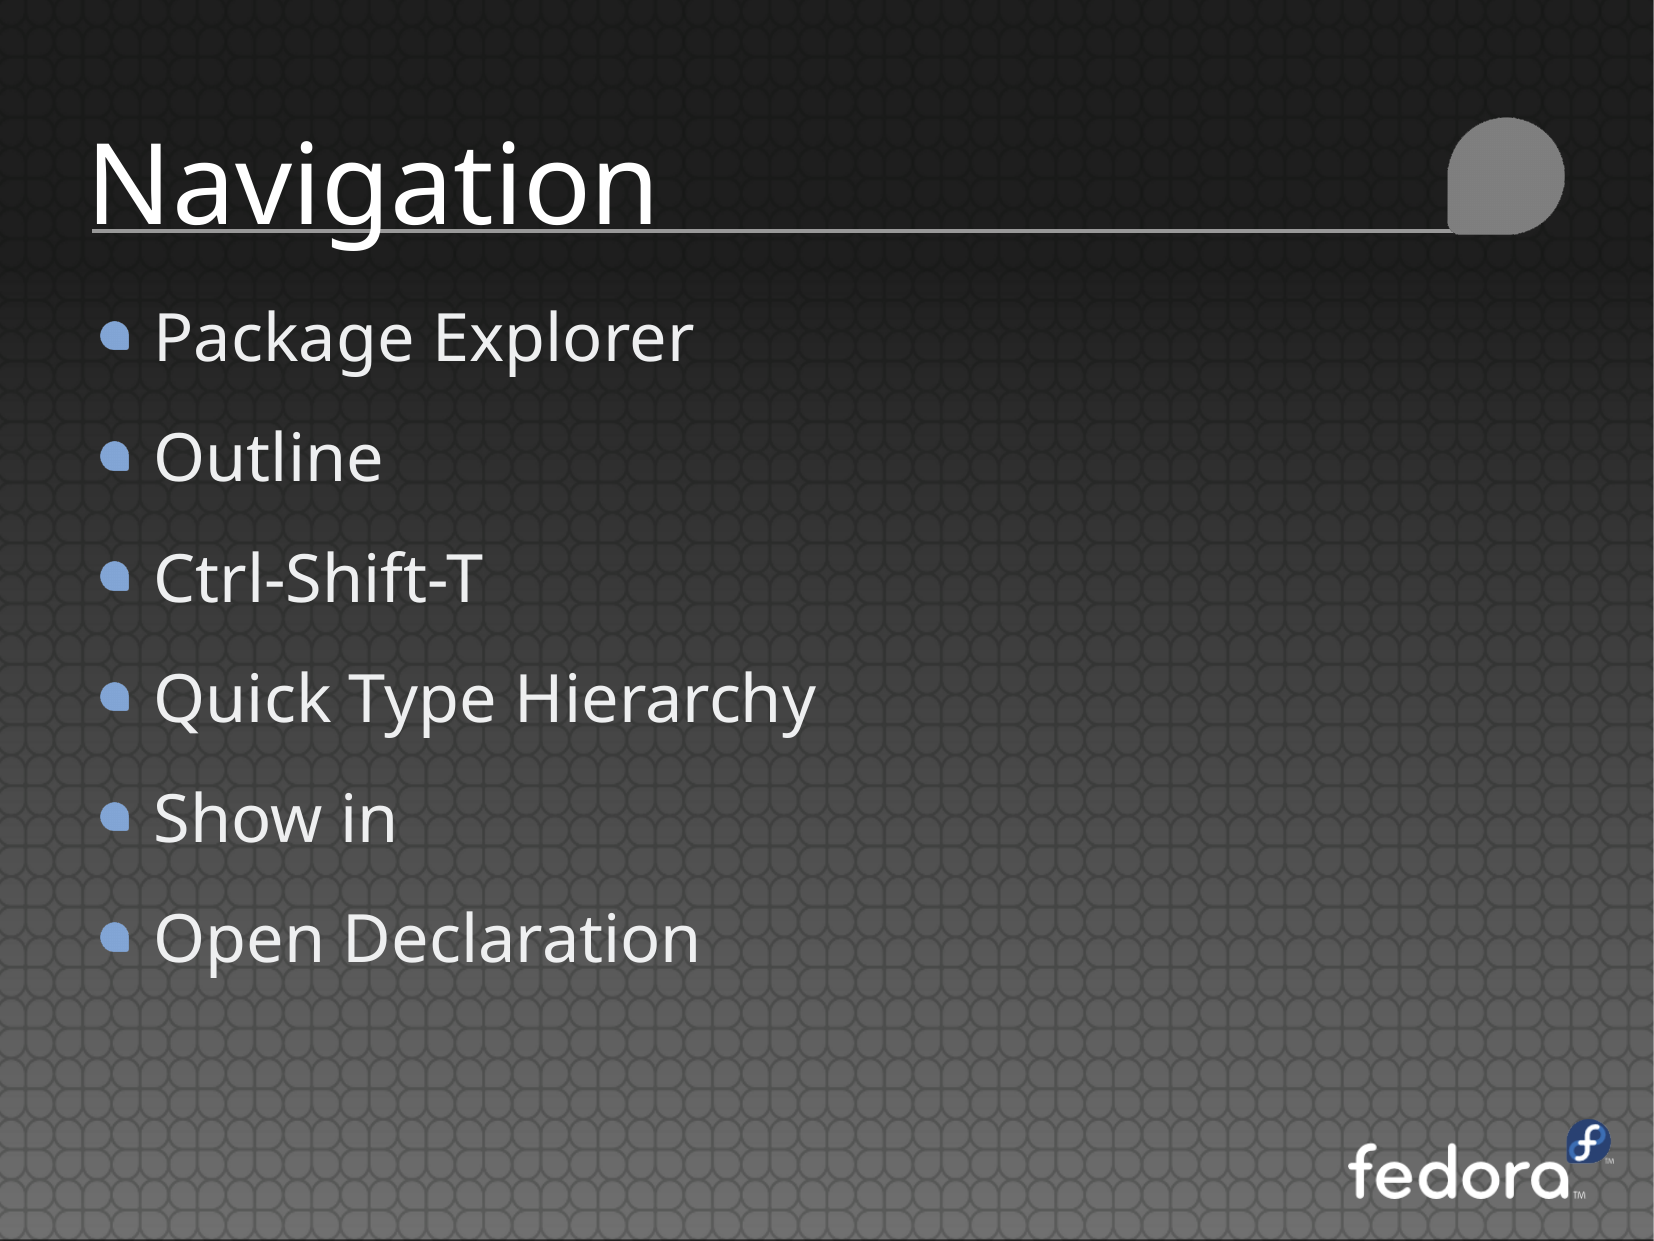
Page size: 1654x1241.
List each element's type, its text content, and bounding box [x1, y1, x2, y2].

title Navigation [86, 112, 1576, 249]
picture [0, 0, 1654, 1241]
list Package Explorer Outline Ctrl-Shift-T Quick Type Hierarchy Show in Open Declaration [82, 290, 1571, 1109]
